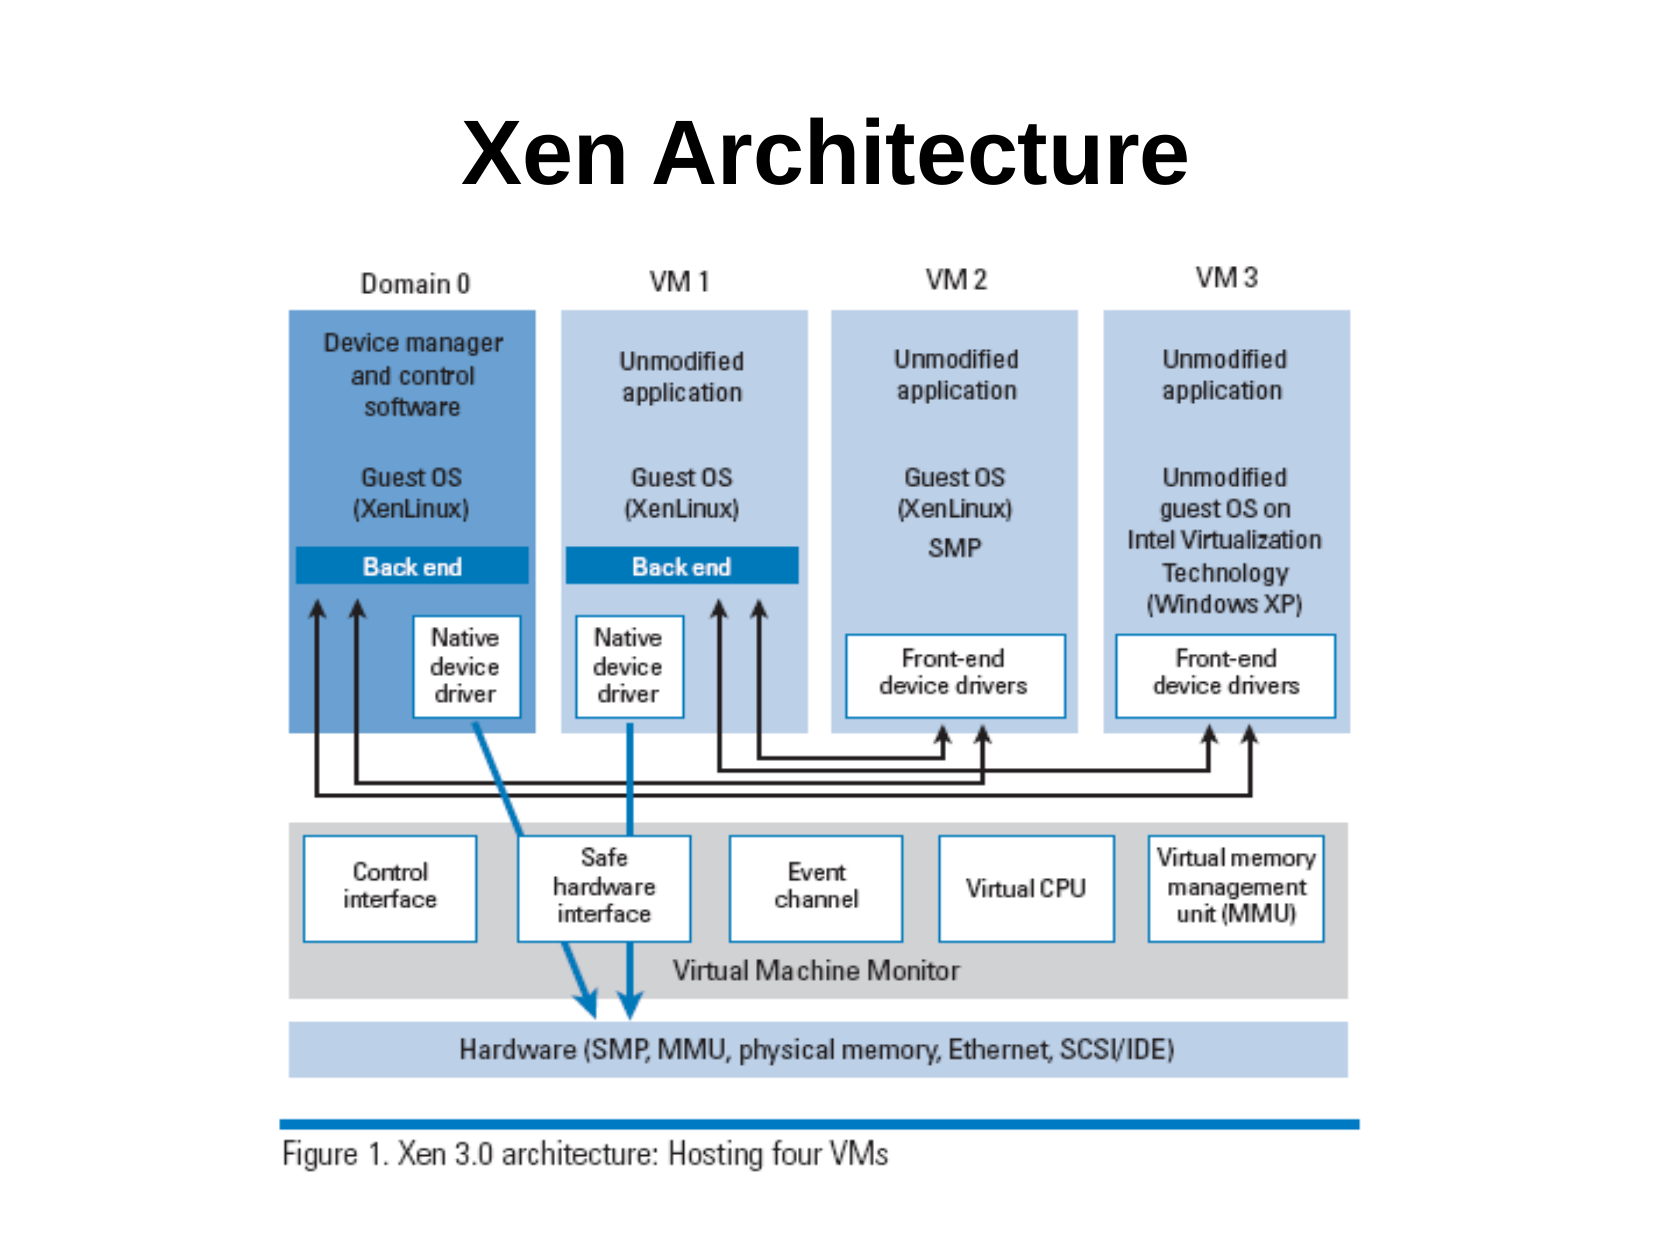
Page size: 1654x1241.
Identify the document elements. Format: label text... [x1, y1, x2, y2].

picture [271, 265, 1365, 1182]
title Xen Architecture [82, 49, 1571, 257]
